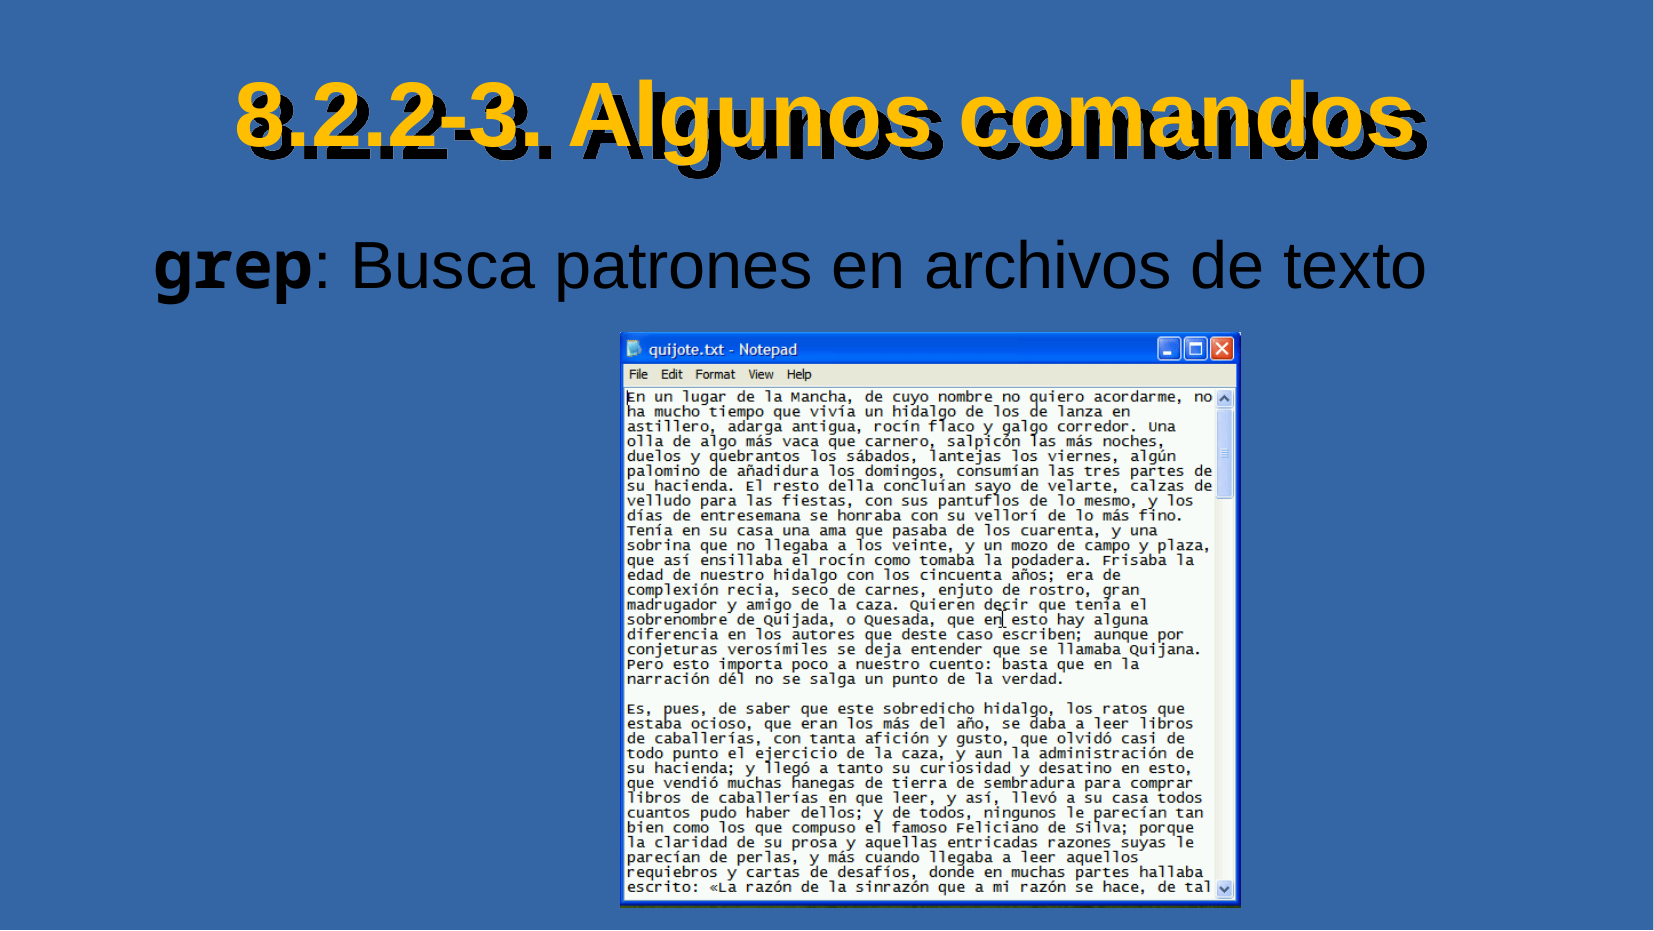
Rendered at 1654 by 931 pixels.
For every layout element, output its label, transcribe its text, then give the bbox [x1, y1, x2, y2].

list grep: Busca patrones en archivos de texto [82, 217, 1571, 758]
title 8.2.2-3. Algunos comandos [82, 37, 1571, 193]
picture [620, 332, 1241, 908]
